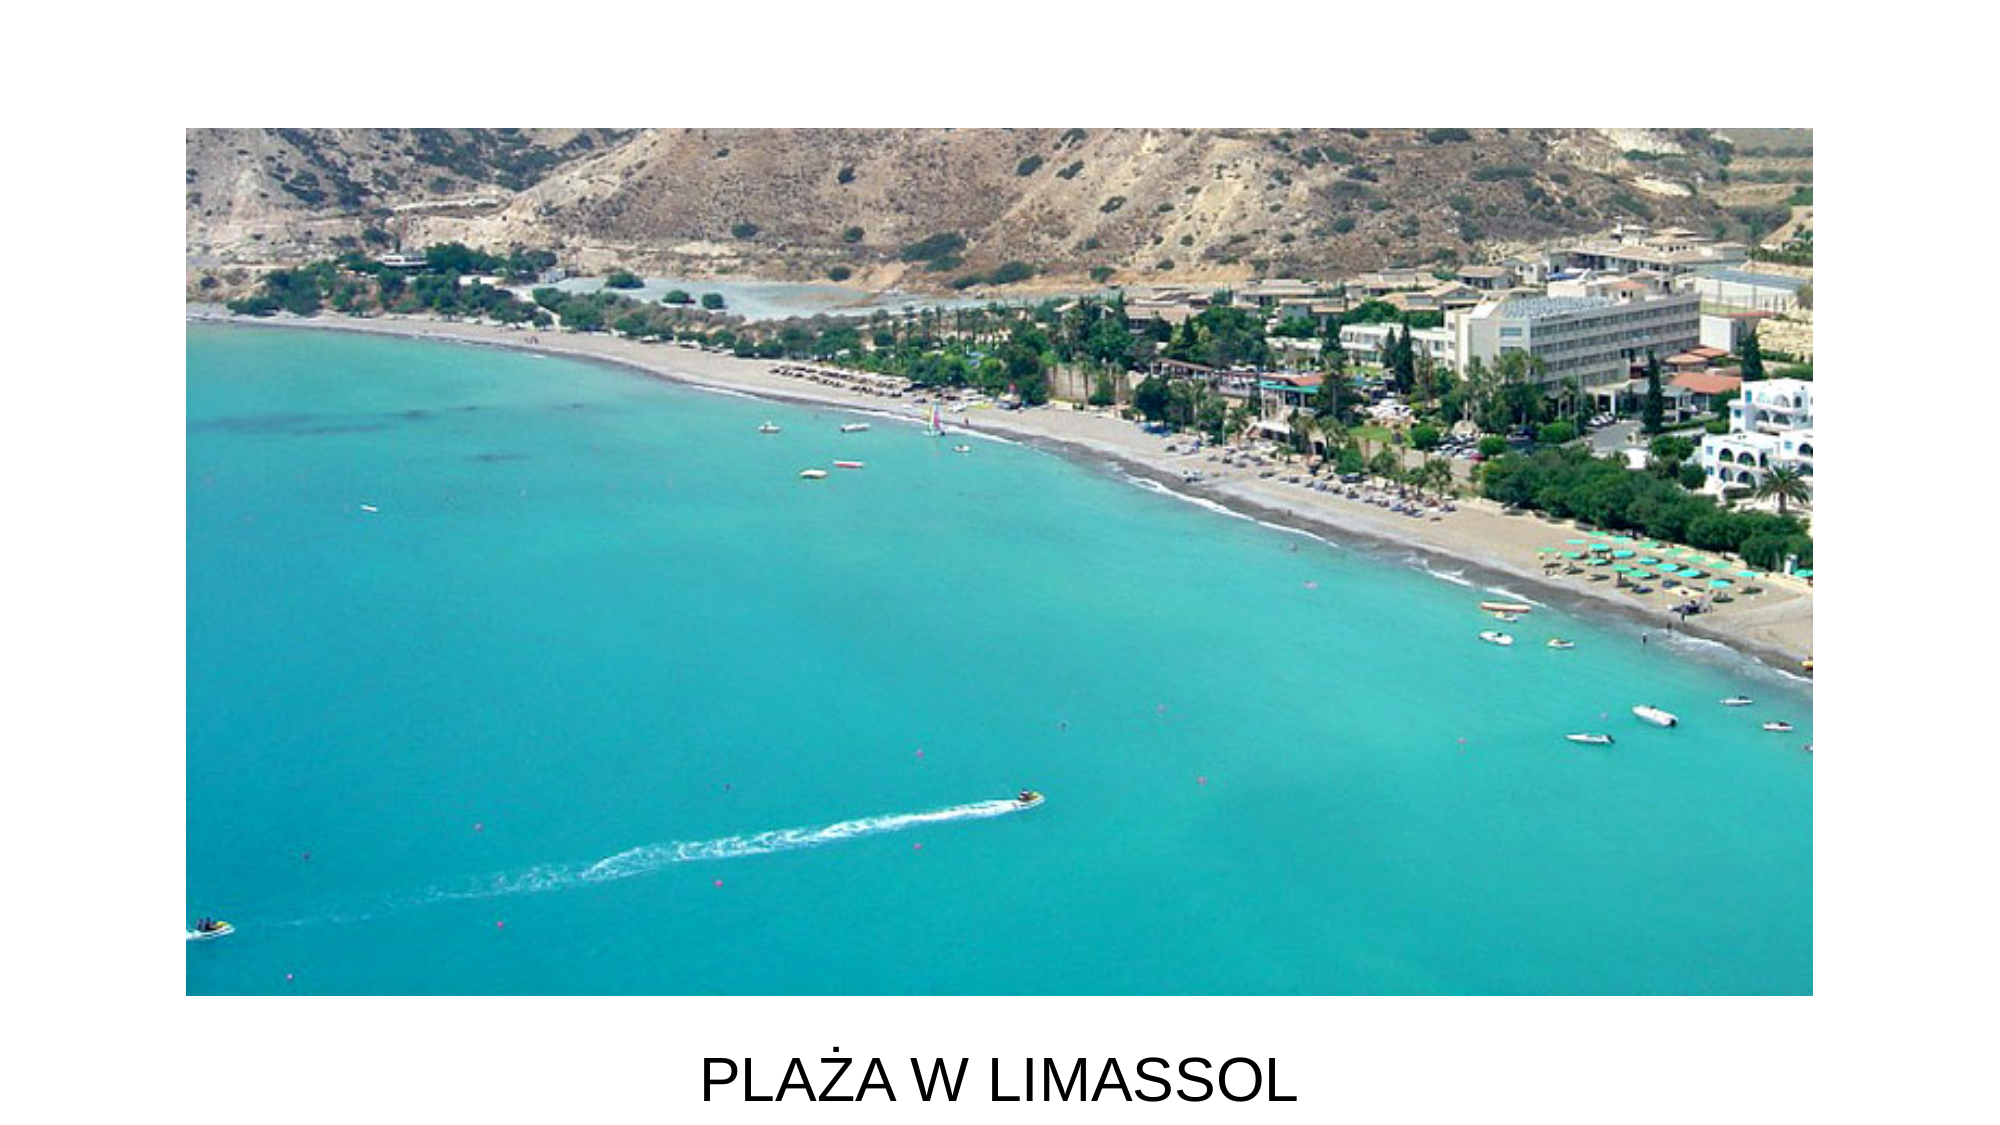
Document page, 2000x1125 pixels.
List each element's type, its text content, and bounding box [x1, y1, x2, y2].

text_box PLAŻA W LIMASSOL [604, 1023, 1395, 1125]
picture [186, 128, 1813, 996]
